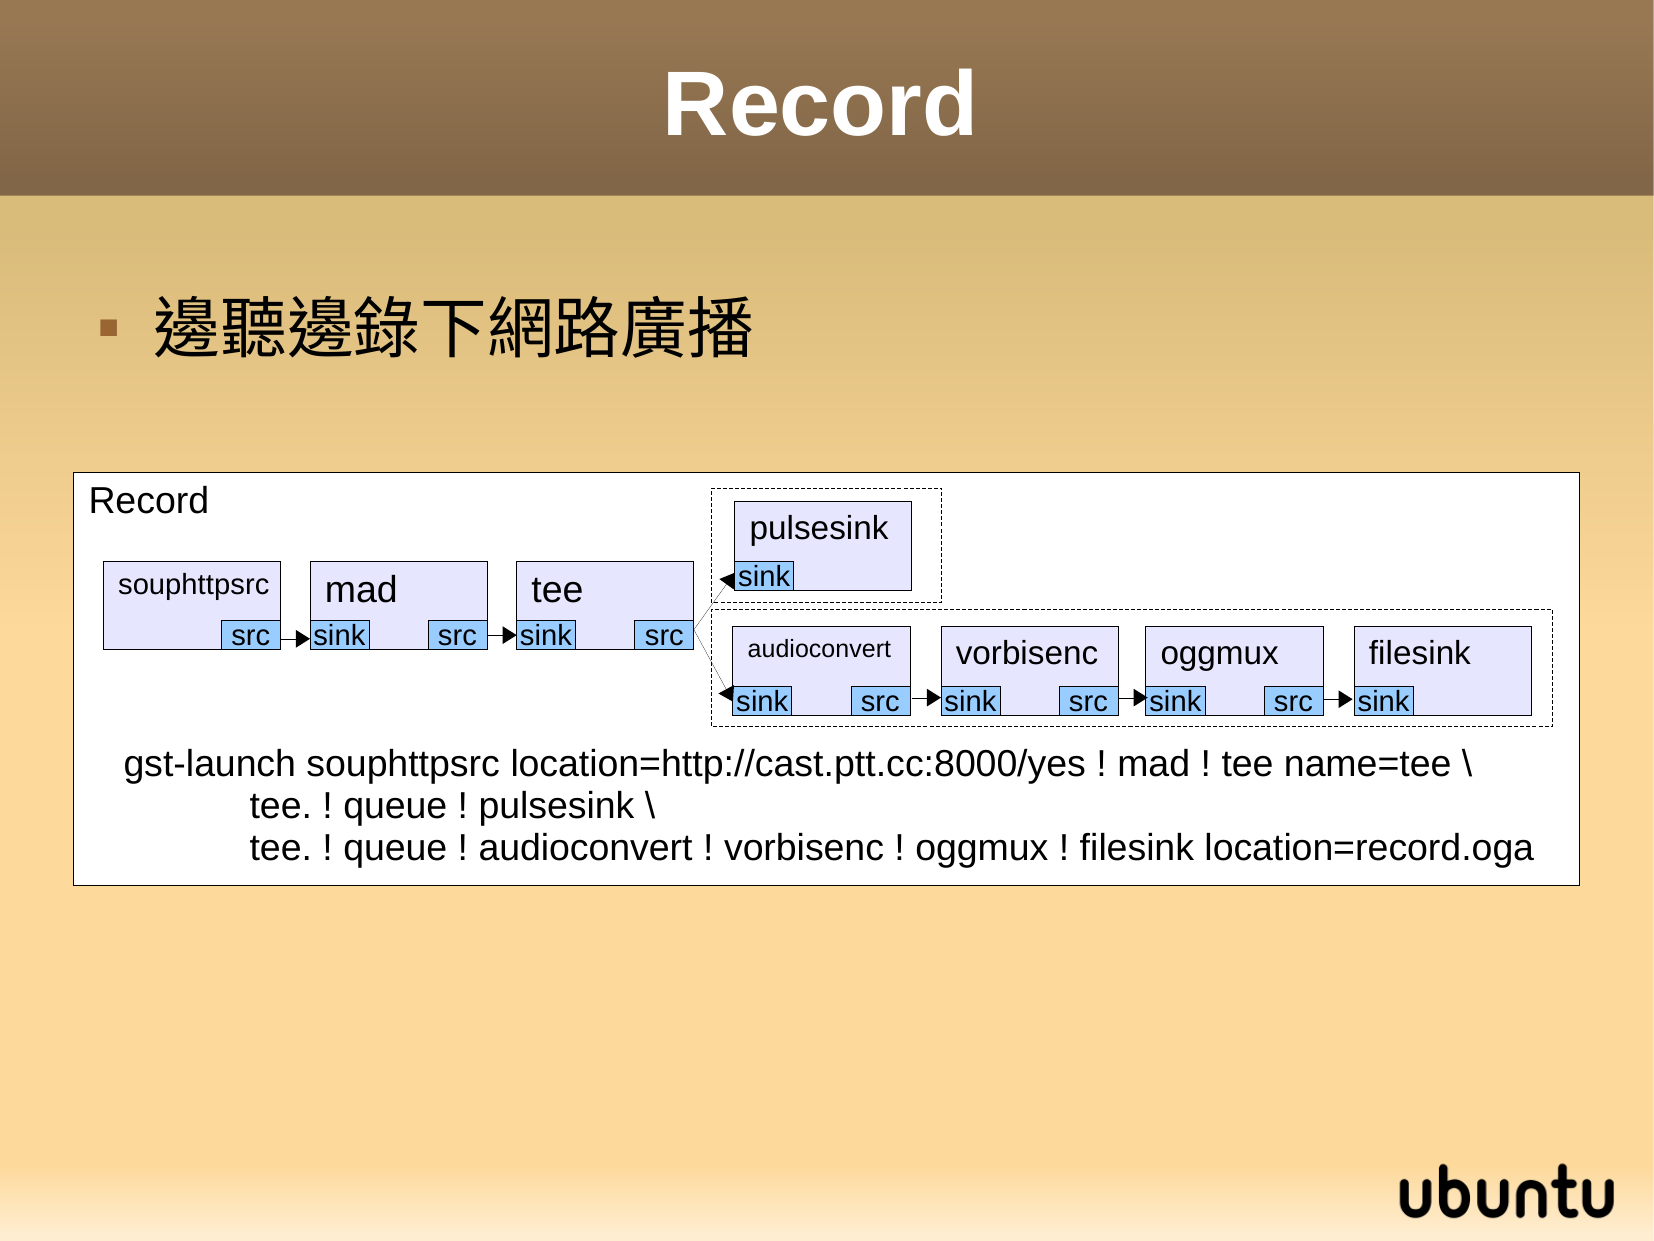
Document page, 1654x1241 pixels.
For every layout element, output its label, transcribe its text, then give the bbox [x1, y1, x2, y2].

list 邊聽邊錄下網路廣播 [82, 290, 1571, 1094]
picture [0, 0, 1654, 1241]
title Record [76, 0, 1565, 208]
text_box Record [1571, 472, 1580, 886]
text_box Record [73, 472, 82, 886]
